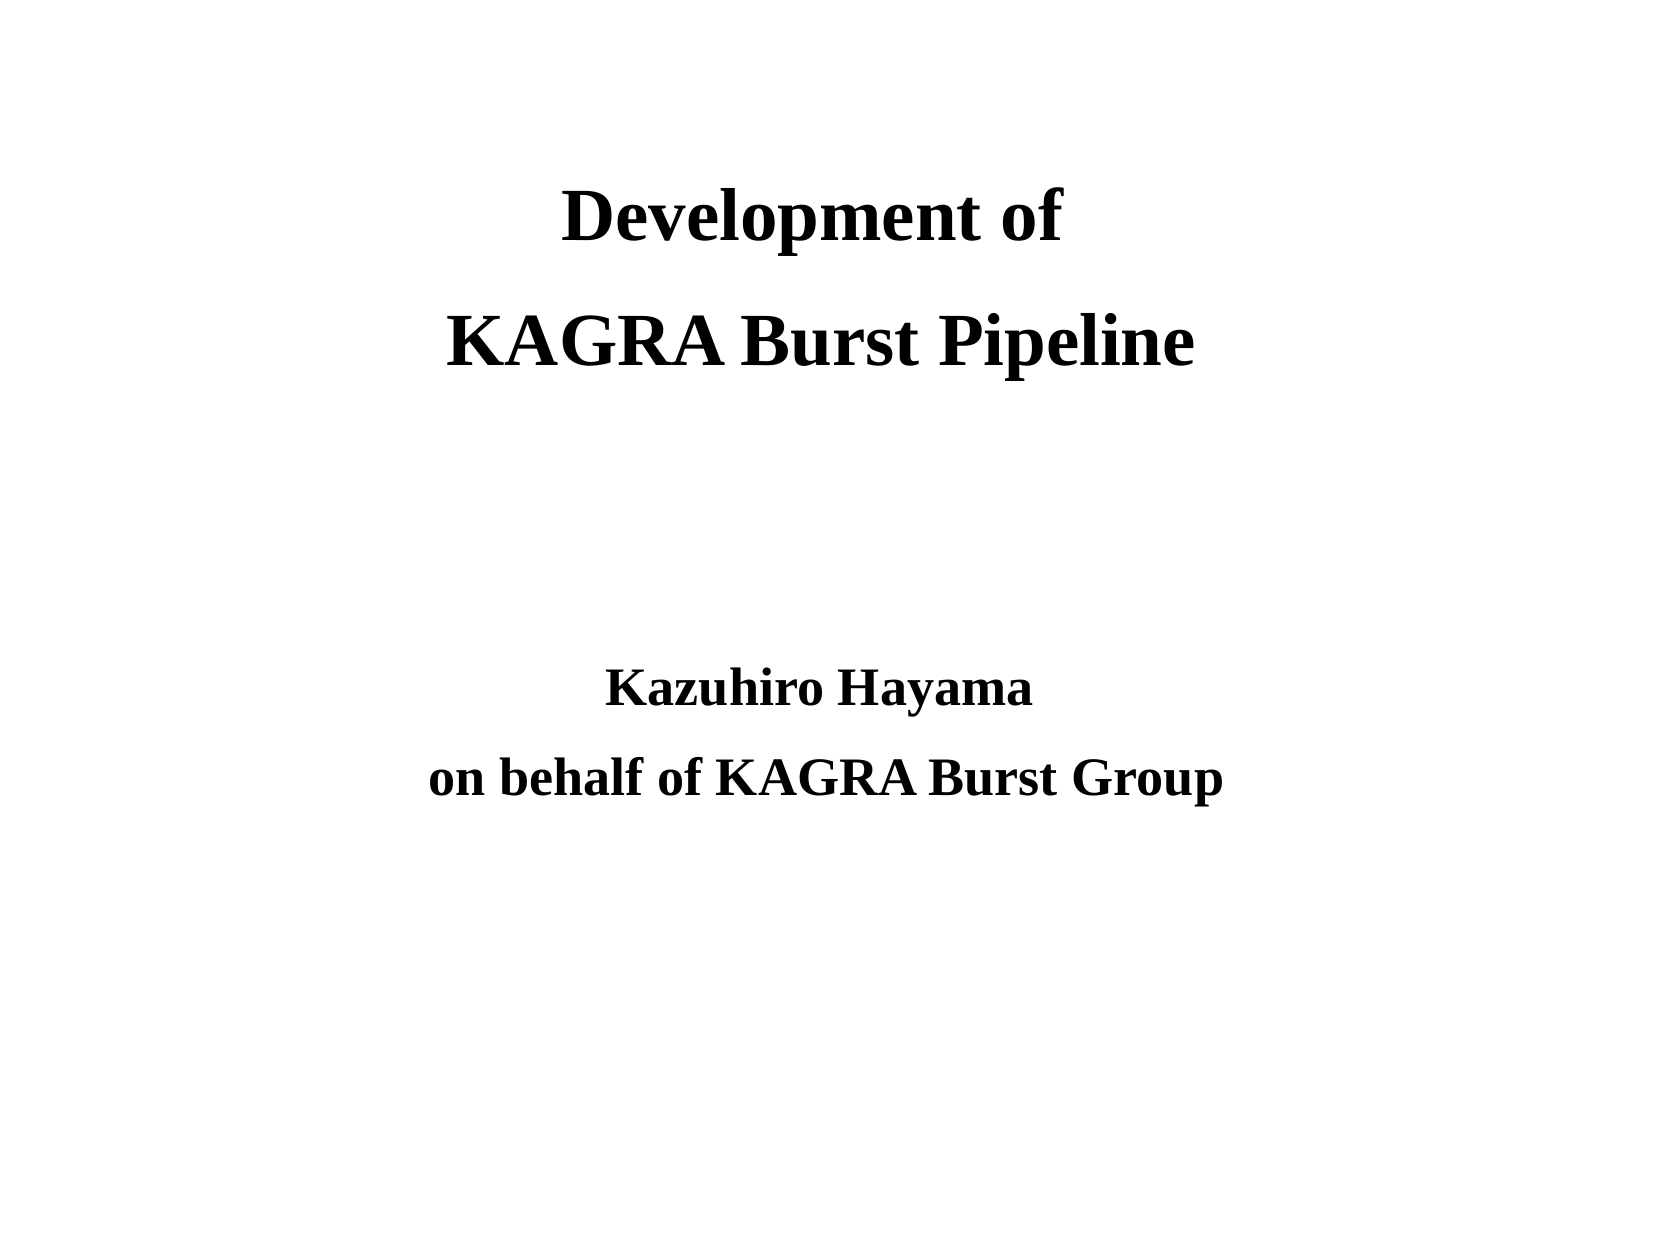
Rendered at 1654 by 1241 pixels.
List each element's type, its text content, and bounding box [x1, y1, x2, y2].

title Development of KAGRA Burst Pipeline [77, 153, 1566, 361]
subtitle Kazuhiro Hayama on behalf of KAGRA Burst Group [82, 519, 1571, 915]
